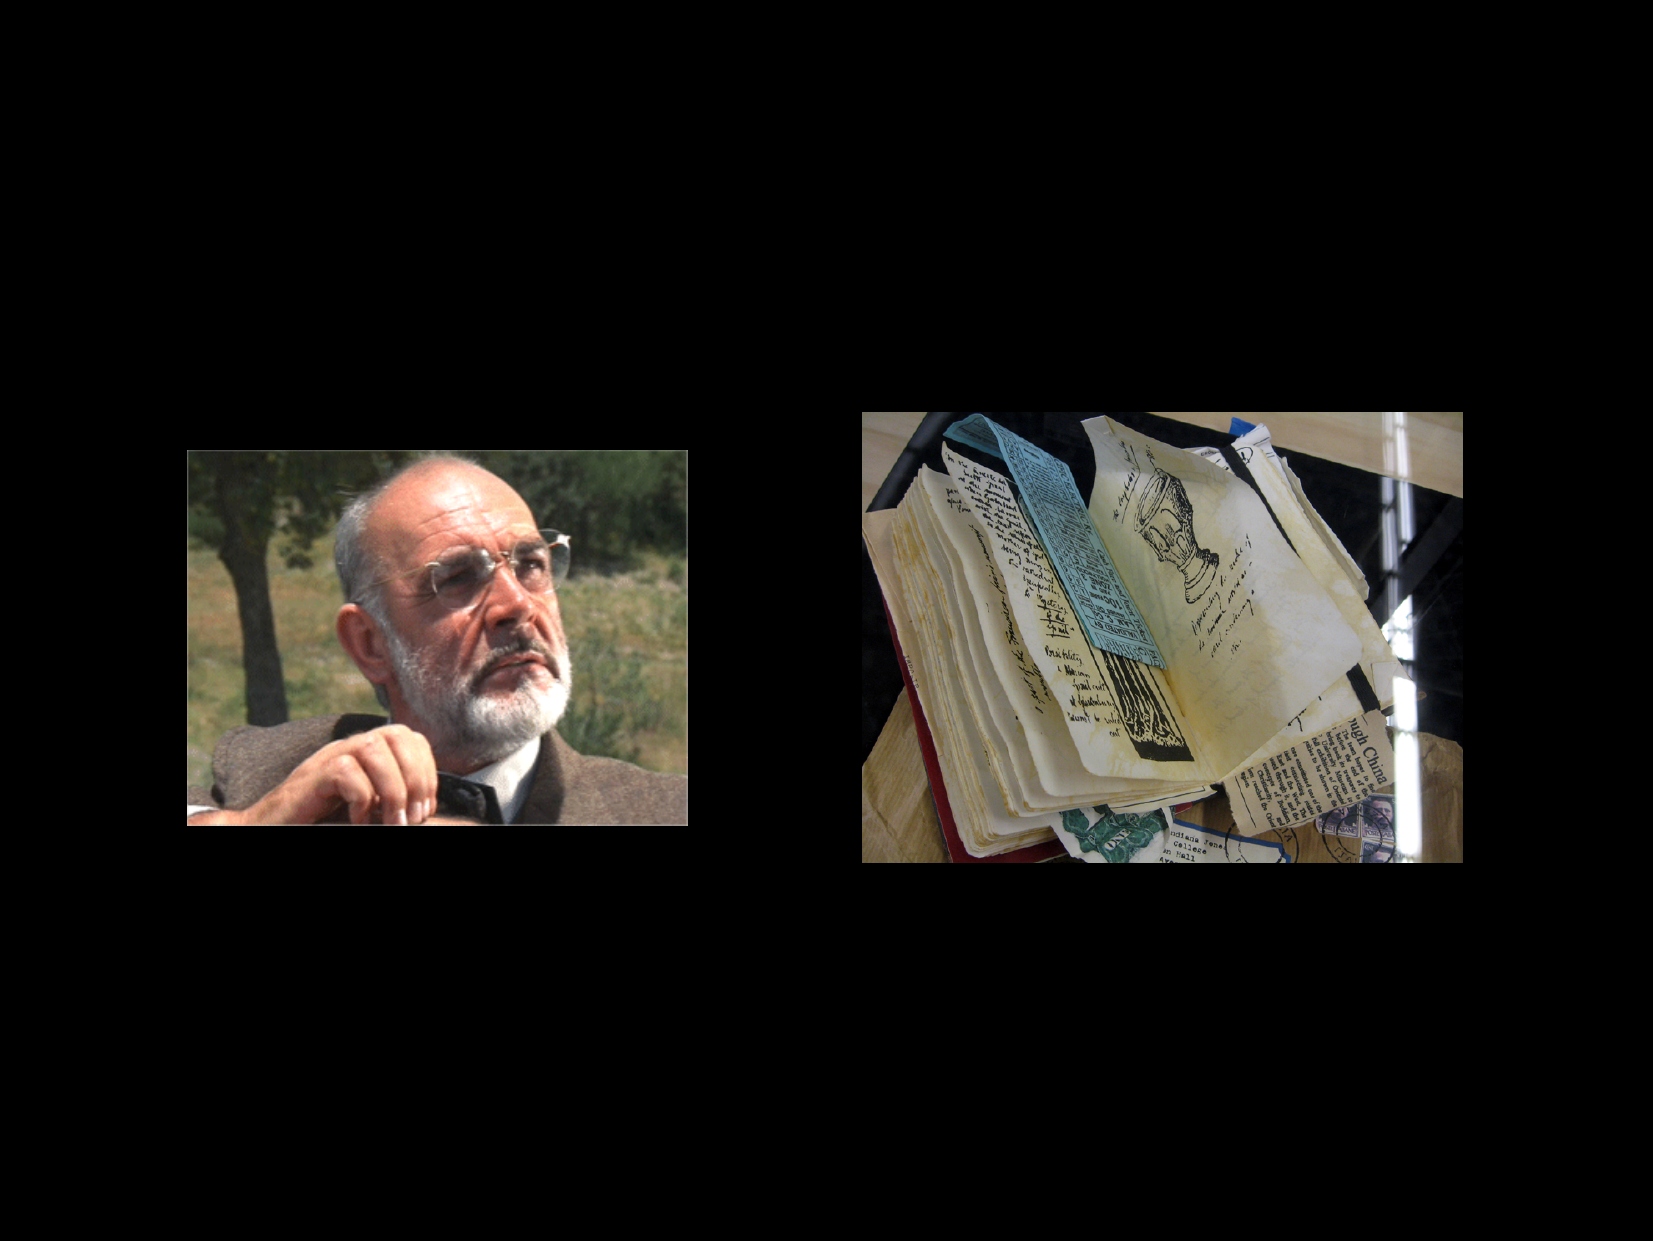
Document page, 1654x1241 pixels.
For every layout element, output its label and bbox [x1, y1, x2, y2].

picture [862, 412, 1463, 863]
picture [187, 450, 688, 826]
